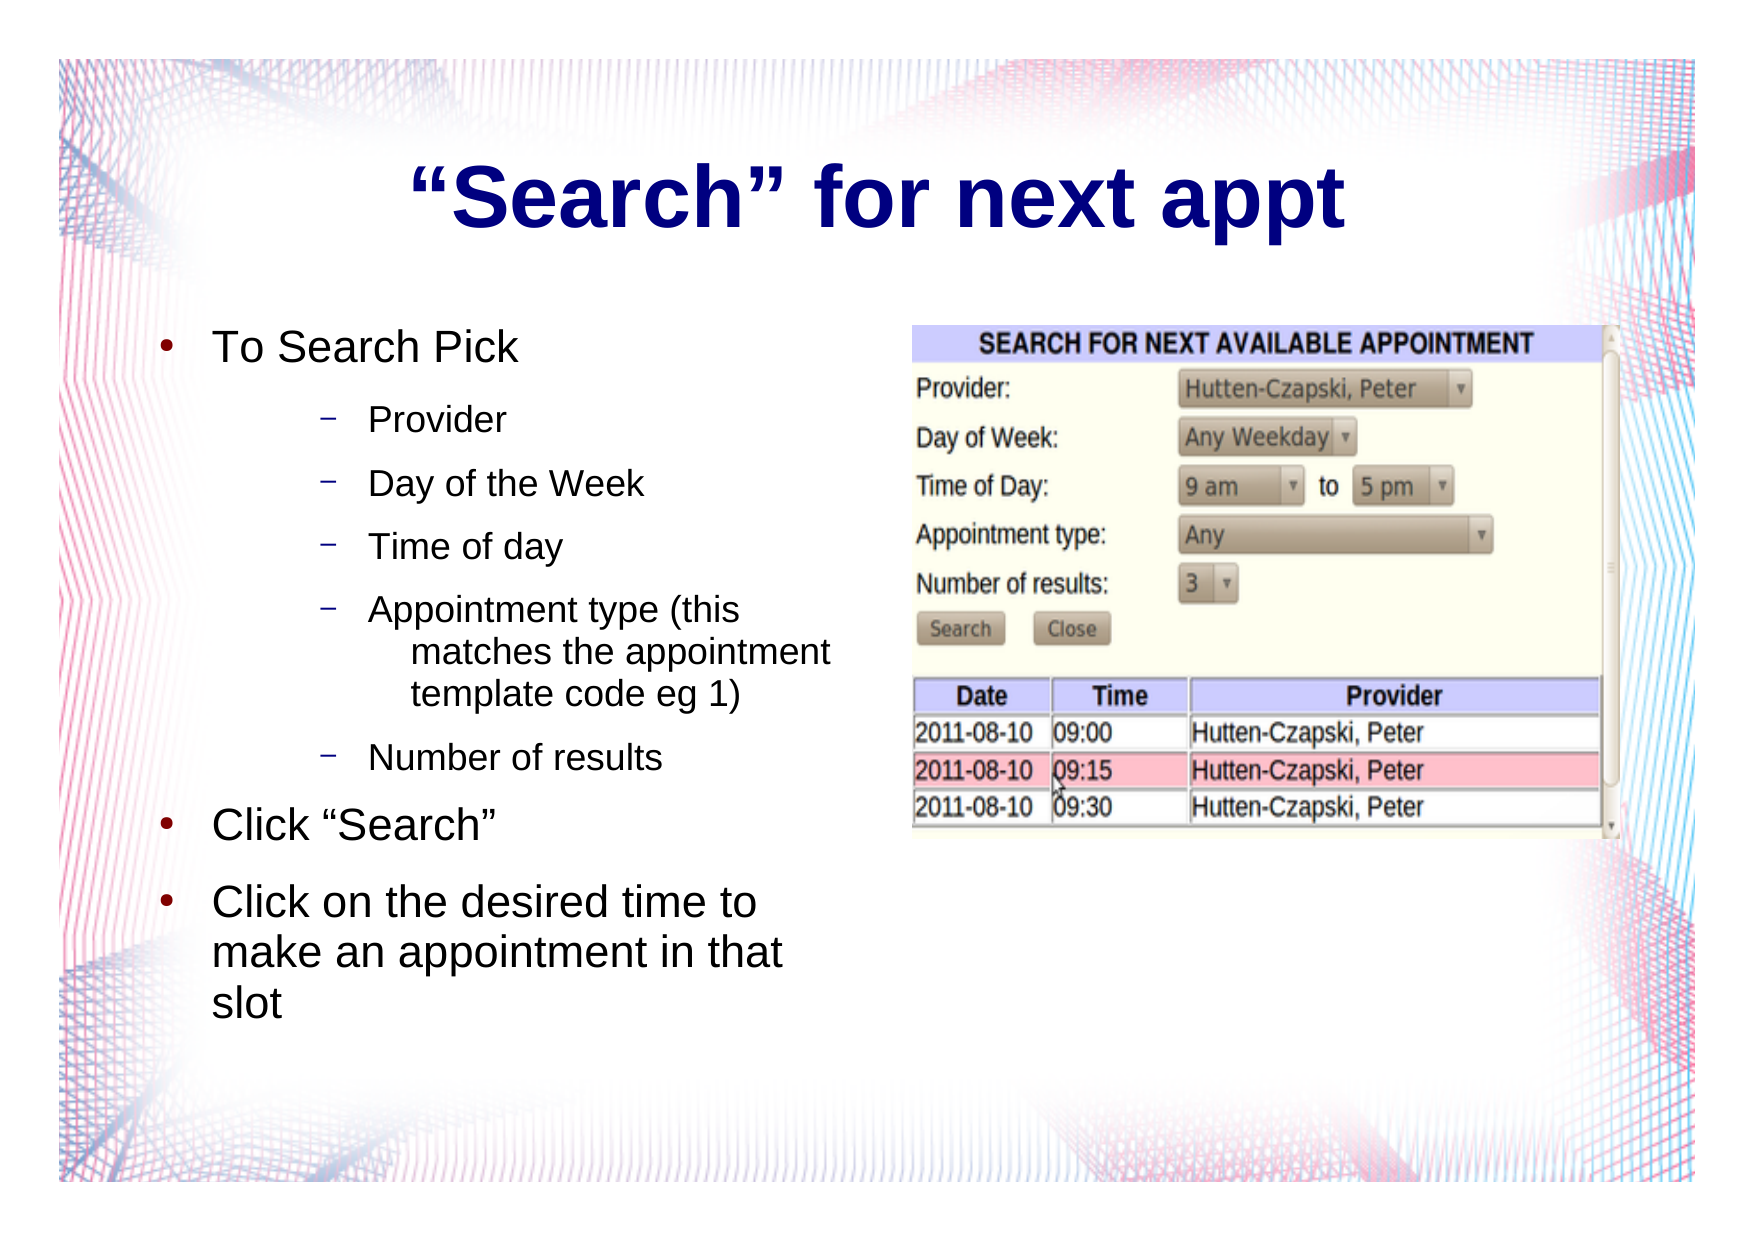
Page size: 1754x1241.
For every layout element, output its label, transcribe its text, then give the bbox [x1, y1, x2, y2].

list To Search Pick Provider Day of the Week Time of day Appointment type (this matches the appointment template code eg 1) Number of results Click “Search” Click on the desired time to make an appointment in that slot [140, 321, 860, 1063]
title “Search” for next appt [140, 103, 1614, 292]
picture [59, 59, 1695, 1182]
